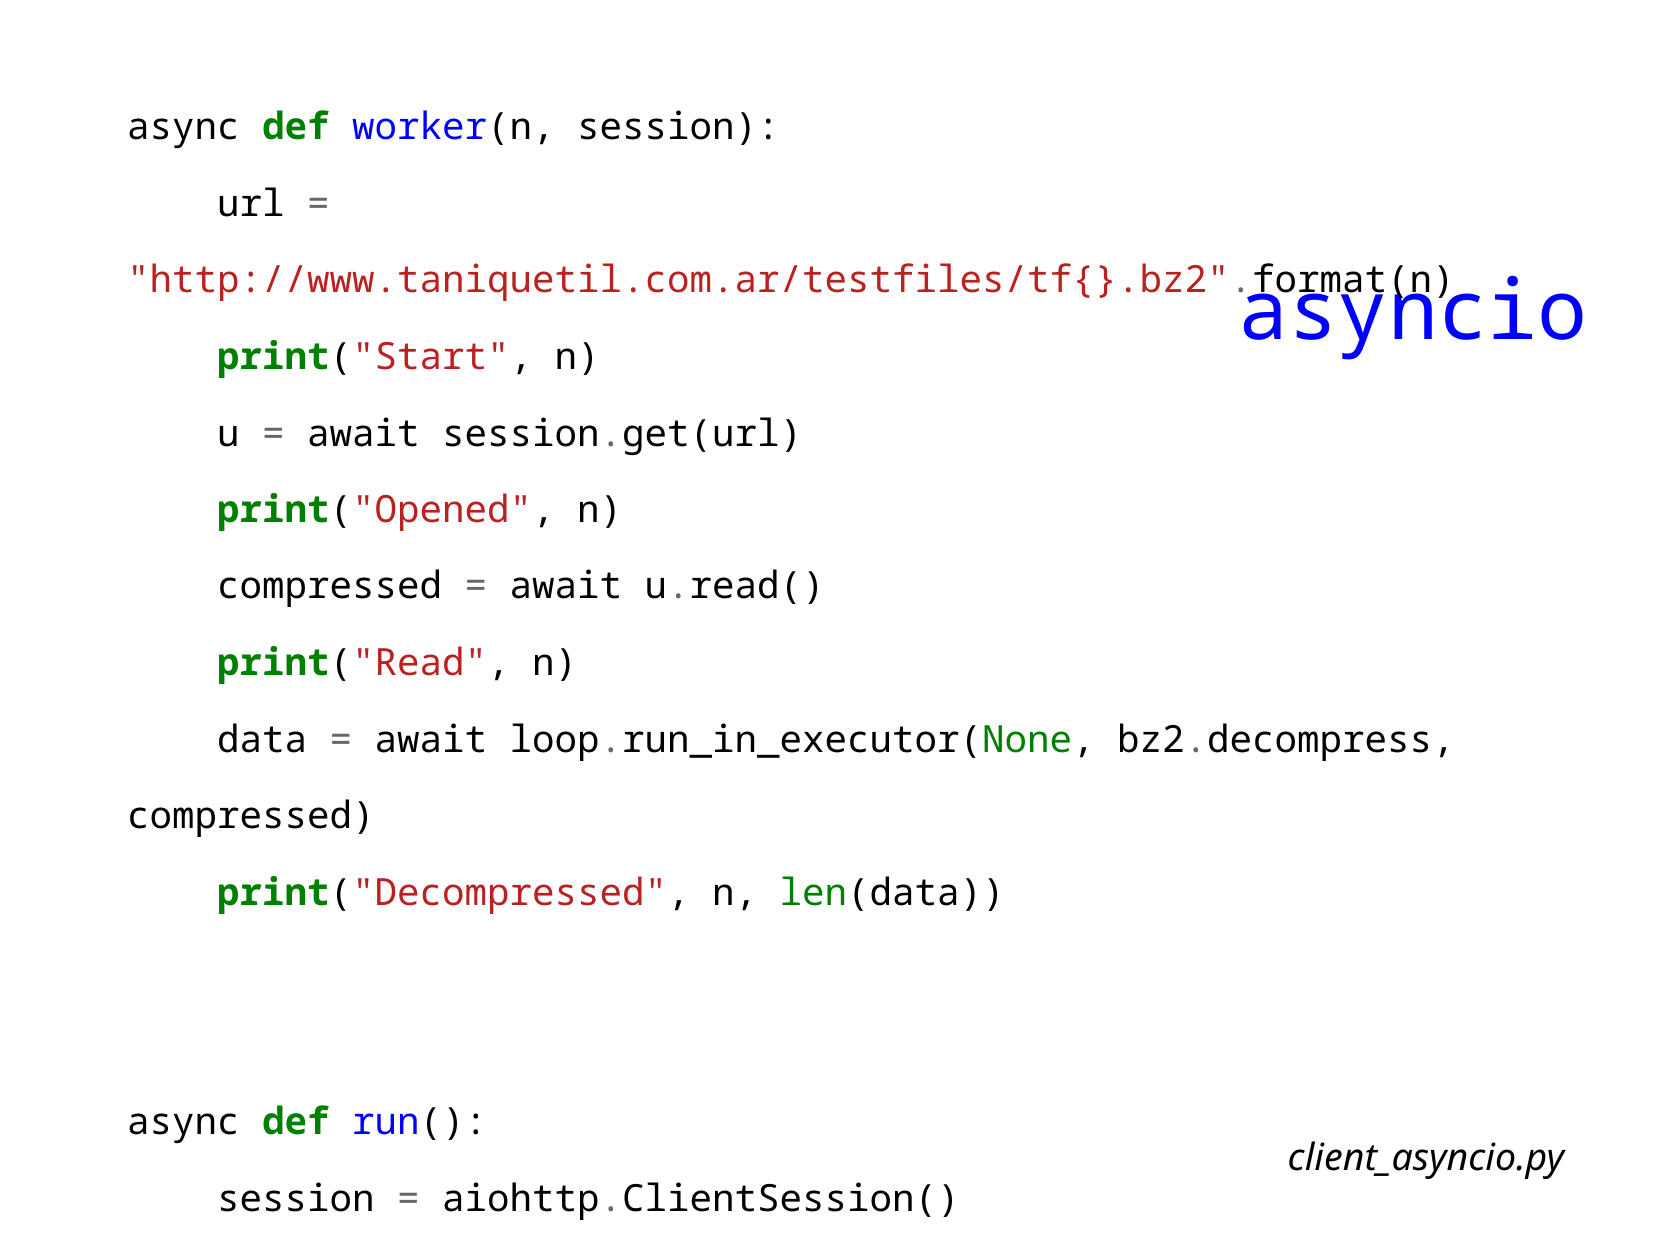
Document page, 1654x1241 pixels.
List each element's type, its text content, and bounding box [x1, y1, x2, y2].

text_box async def worker(n, session): url = "http://www.taniquetil.com.ar/testfiles/tf{}.bz2".format(n) print("Start", n) u = await session.get(url) print("Opened", n) compressed = await u.read() print("Read", n) data = await loop.run_in_executor(None, bz2.decompress, compressed) print("Decompressed", n, len(data)) async def run(): session = aiohttp.ClientSession() coros = [worker(i, session) for i in range(10)] await asyncio.gather(*coros) print("Done") session.close() loop = asyncio.get_event_loop() loop.run_until_complete(run()) [112, 66, 1642, 1188]
